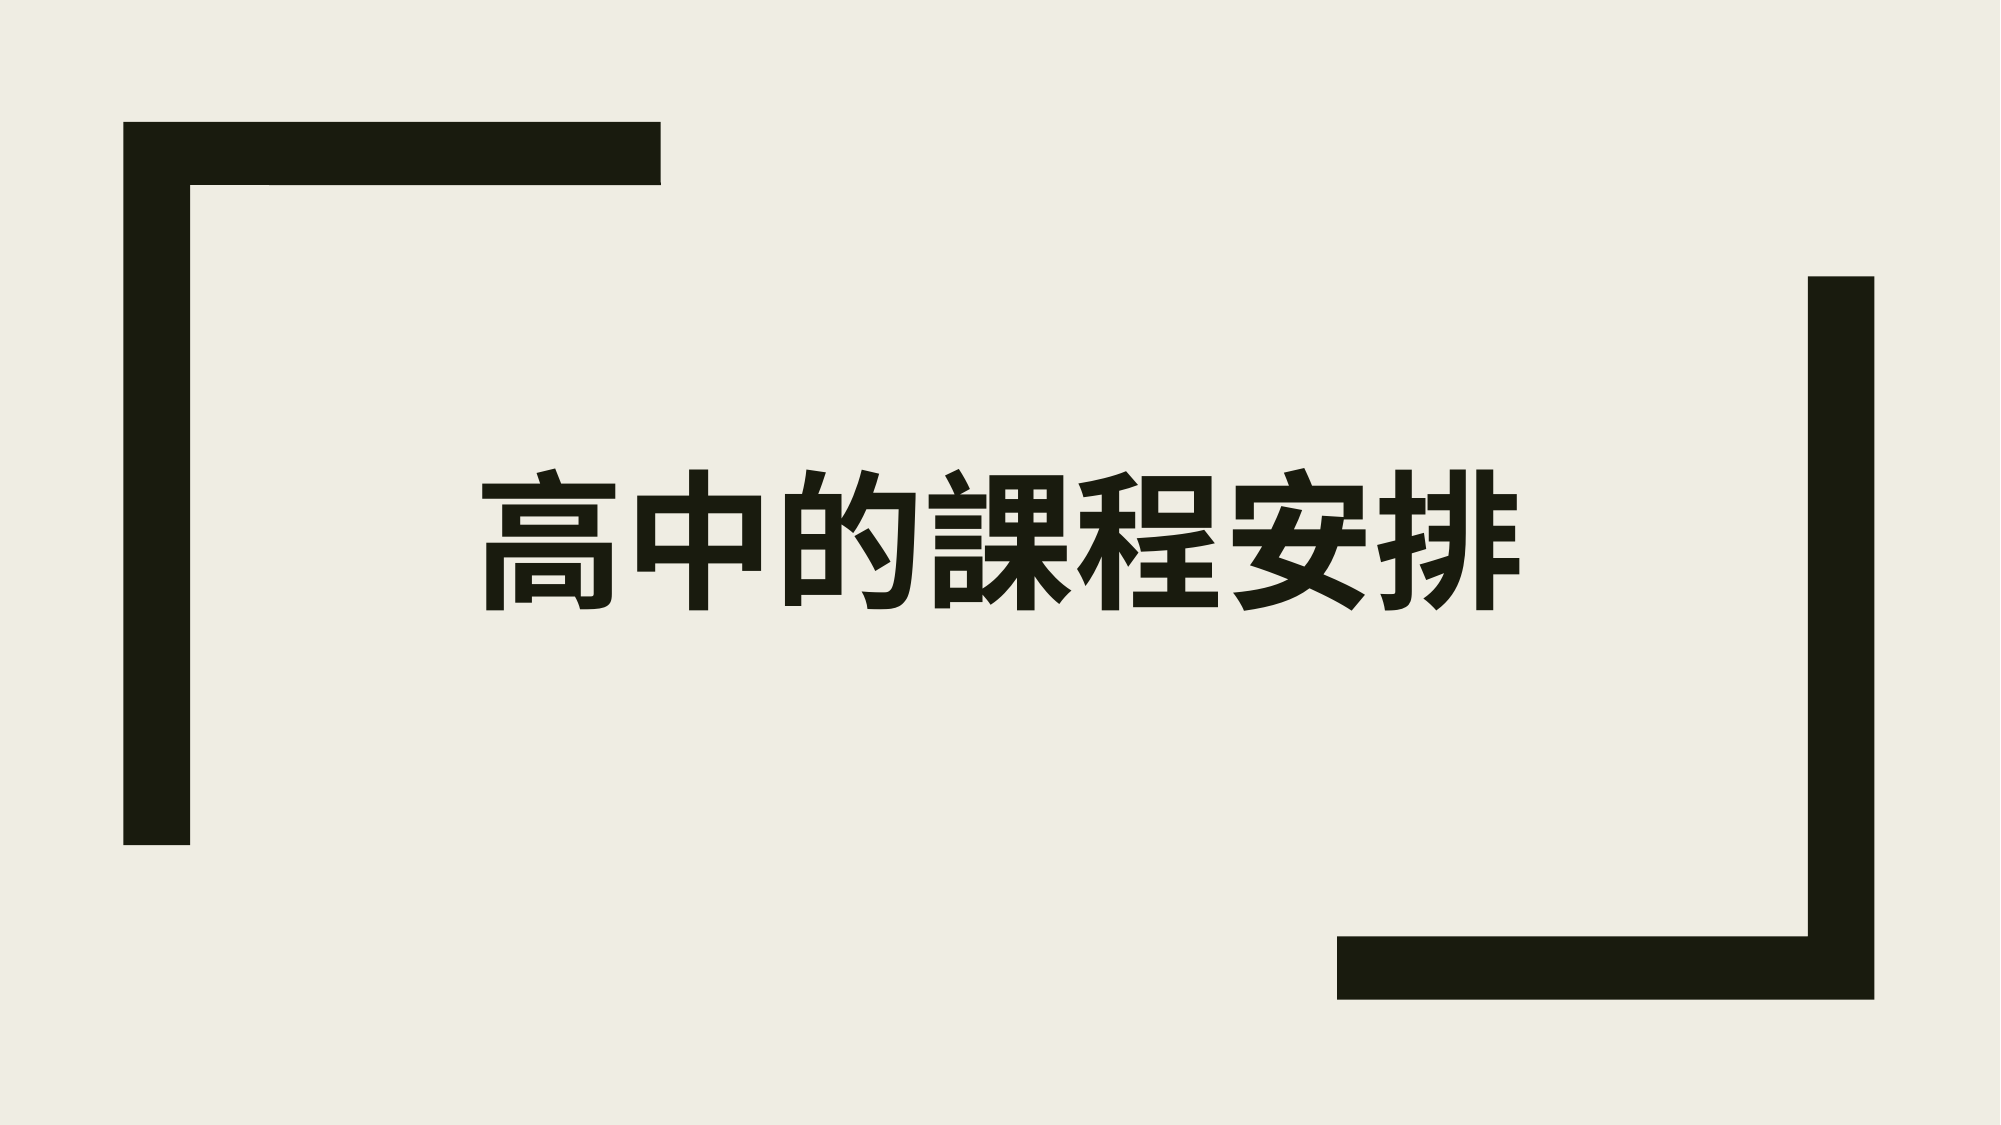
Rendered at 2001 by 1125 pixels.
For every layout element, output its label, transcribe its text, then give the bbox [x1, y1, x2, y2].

title 高中的課程安排 [314, 293, 1686, 638]
